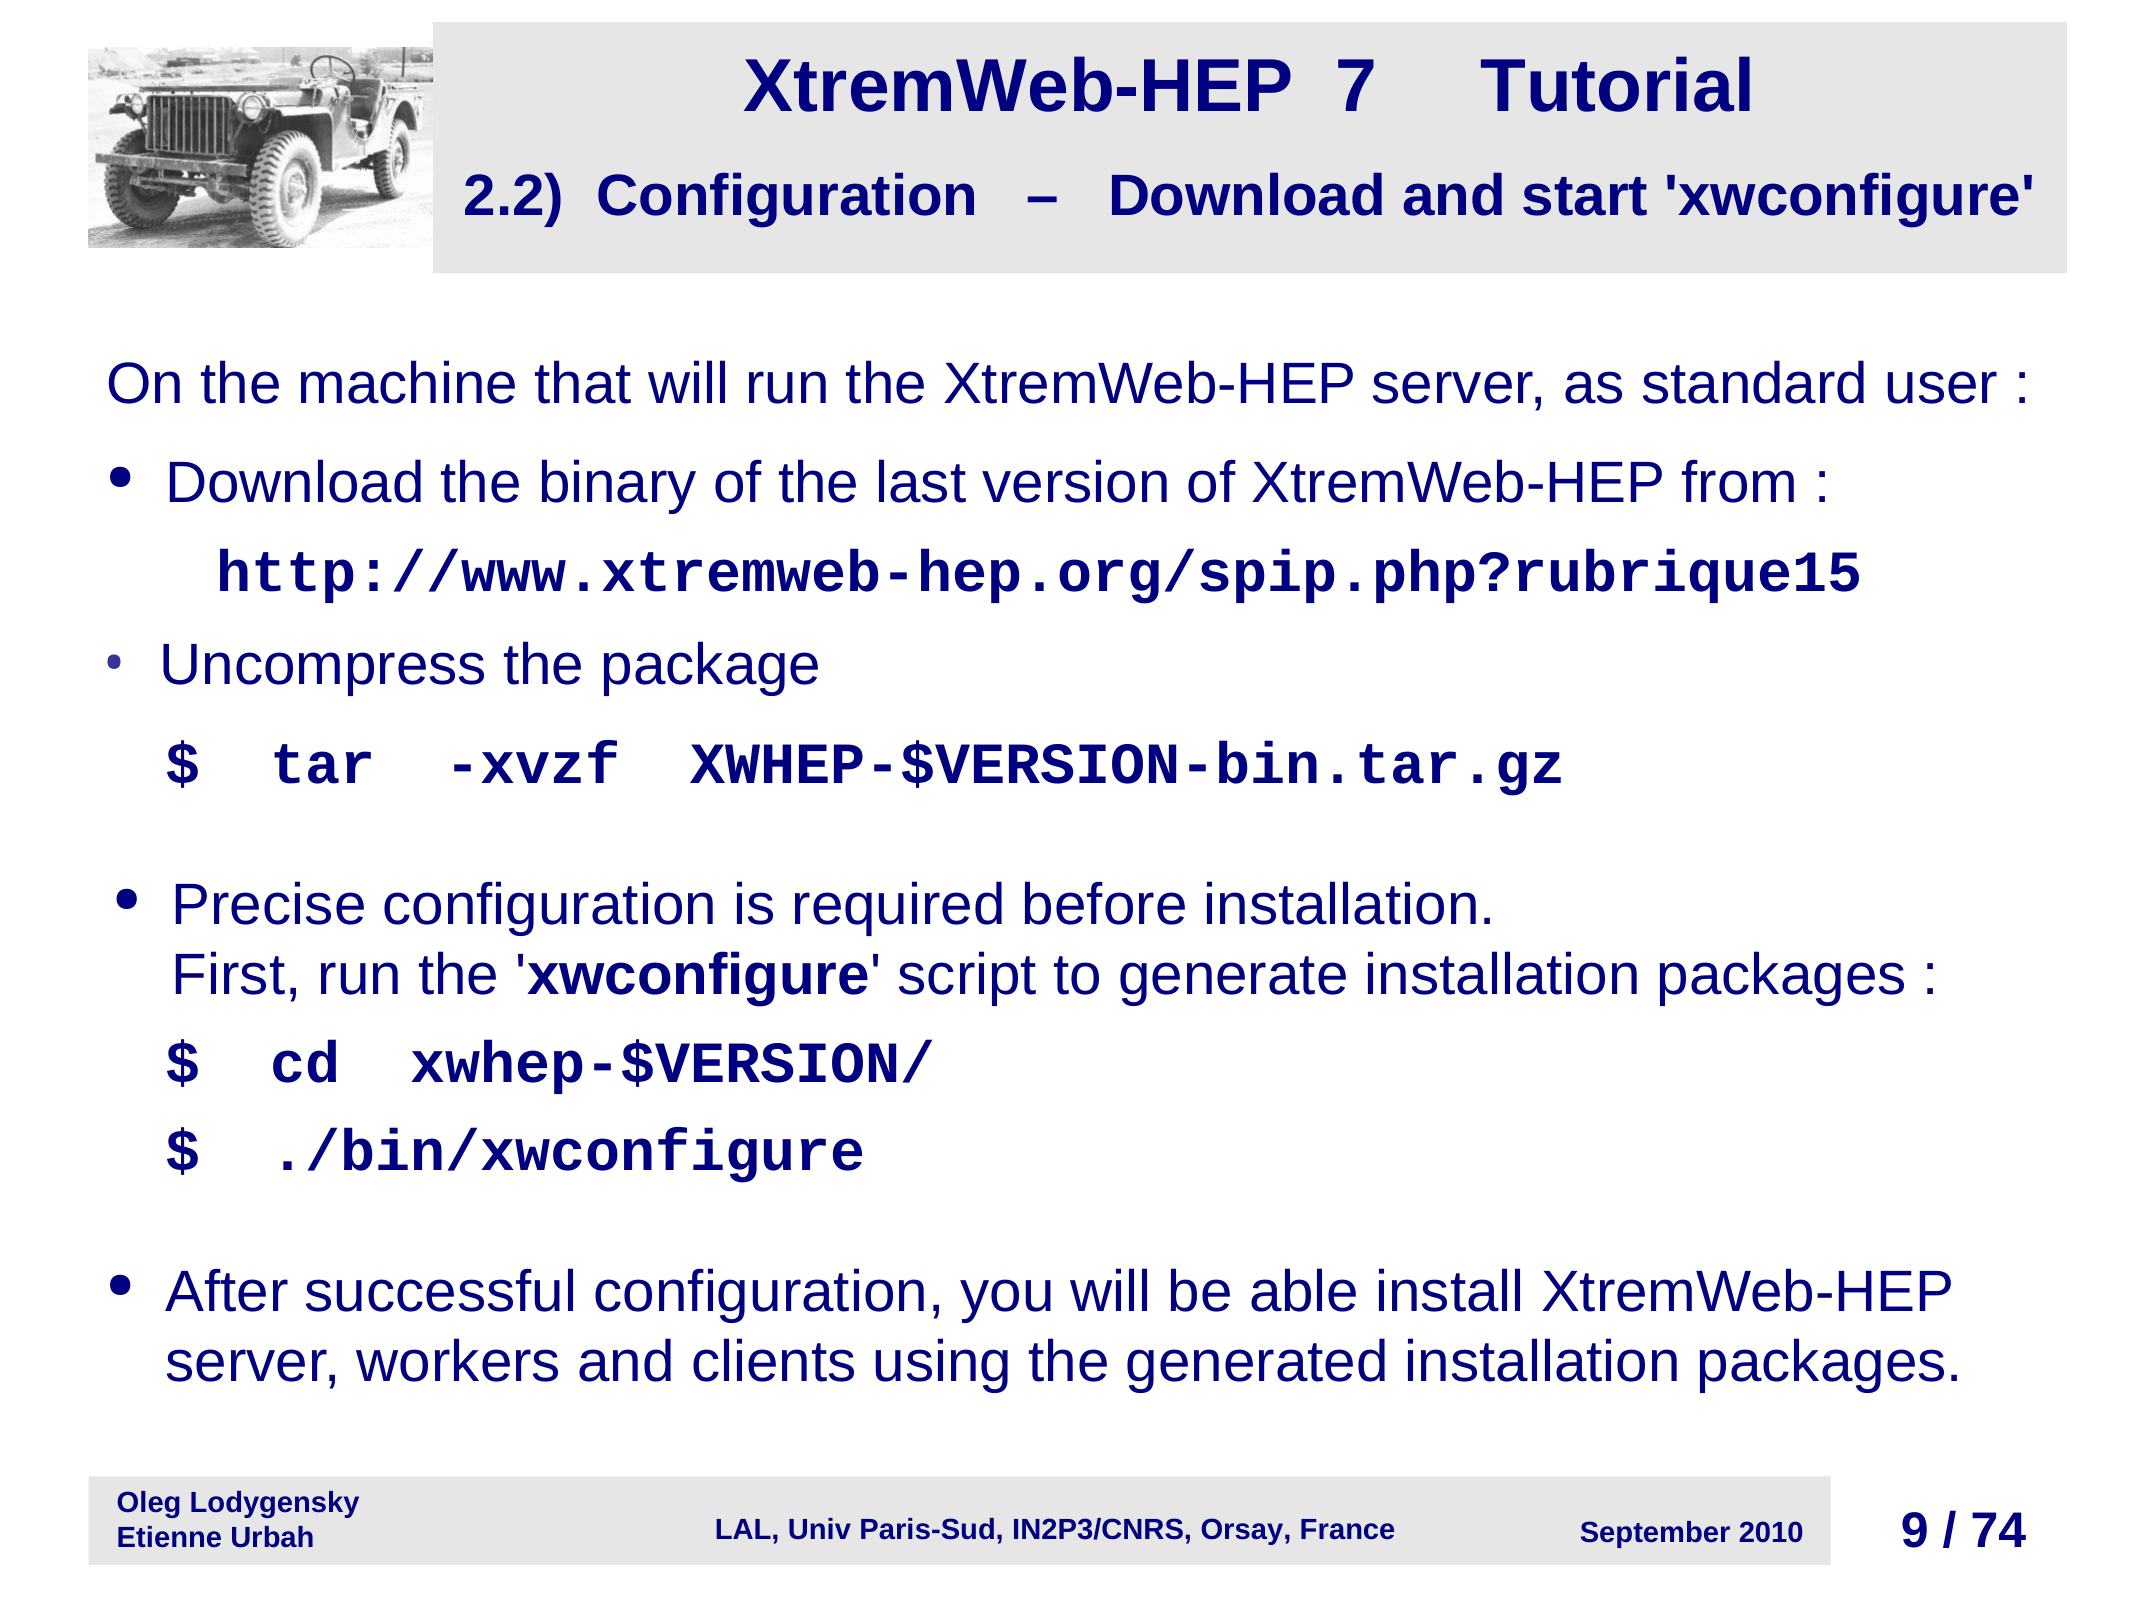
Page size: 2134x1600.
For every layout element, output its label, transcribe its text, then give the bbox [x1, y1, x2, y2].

title 2.2) Configuration – Download and start 'xwconfigure' [442, 118, 2067, 266]
list On the machine that will run the XtremWeb-HEP server, as standard user : Download the binary of the last version of XtremWeb-HEP from : http://www.xtremweb-hep.org/spip.php?rubrique15 Uncompress the package $ tar -xvzf XWHEP-$VERSION-bin.tar.gz Precise configuration is required before installation. First, run the 'xwconfigure' script to generate installation packages : $ cd xwhep-$VERSION/ $ ./bin/xwconfigure After successful configuration, you will be able install XtremWeb-HEP server, workers and clients using the generated installation packages. [88, 336, 2097, 1401]
picture [88, 47, 433, 248]
